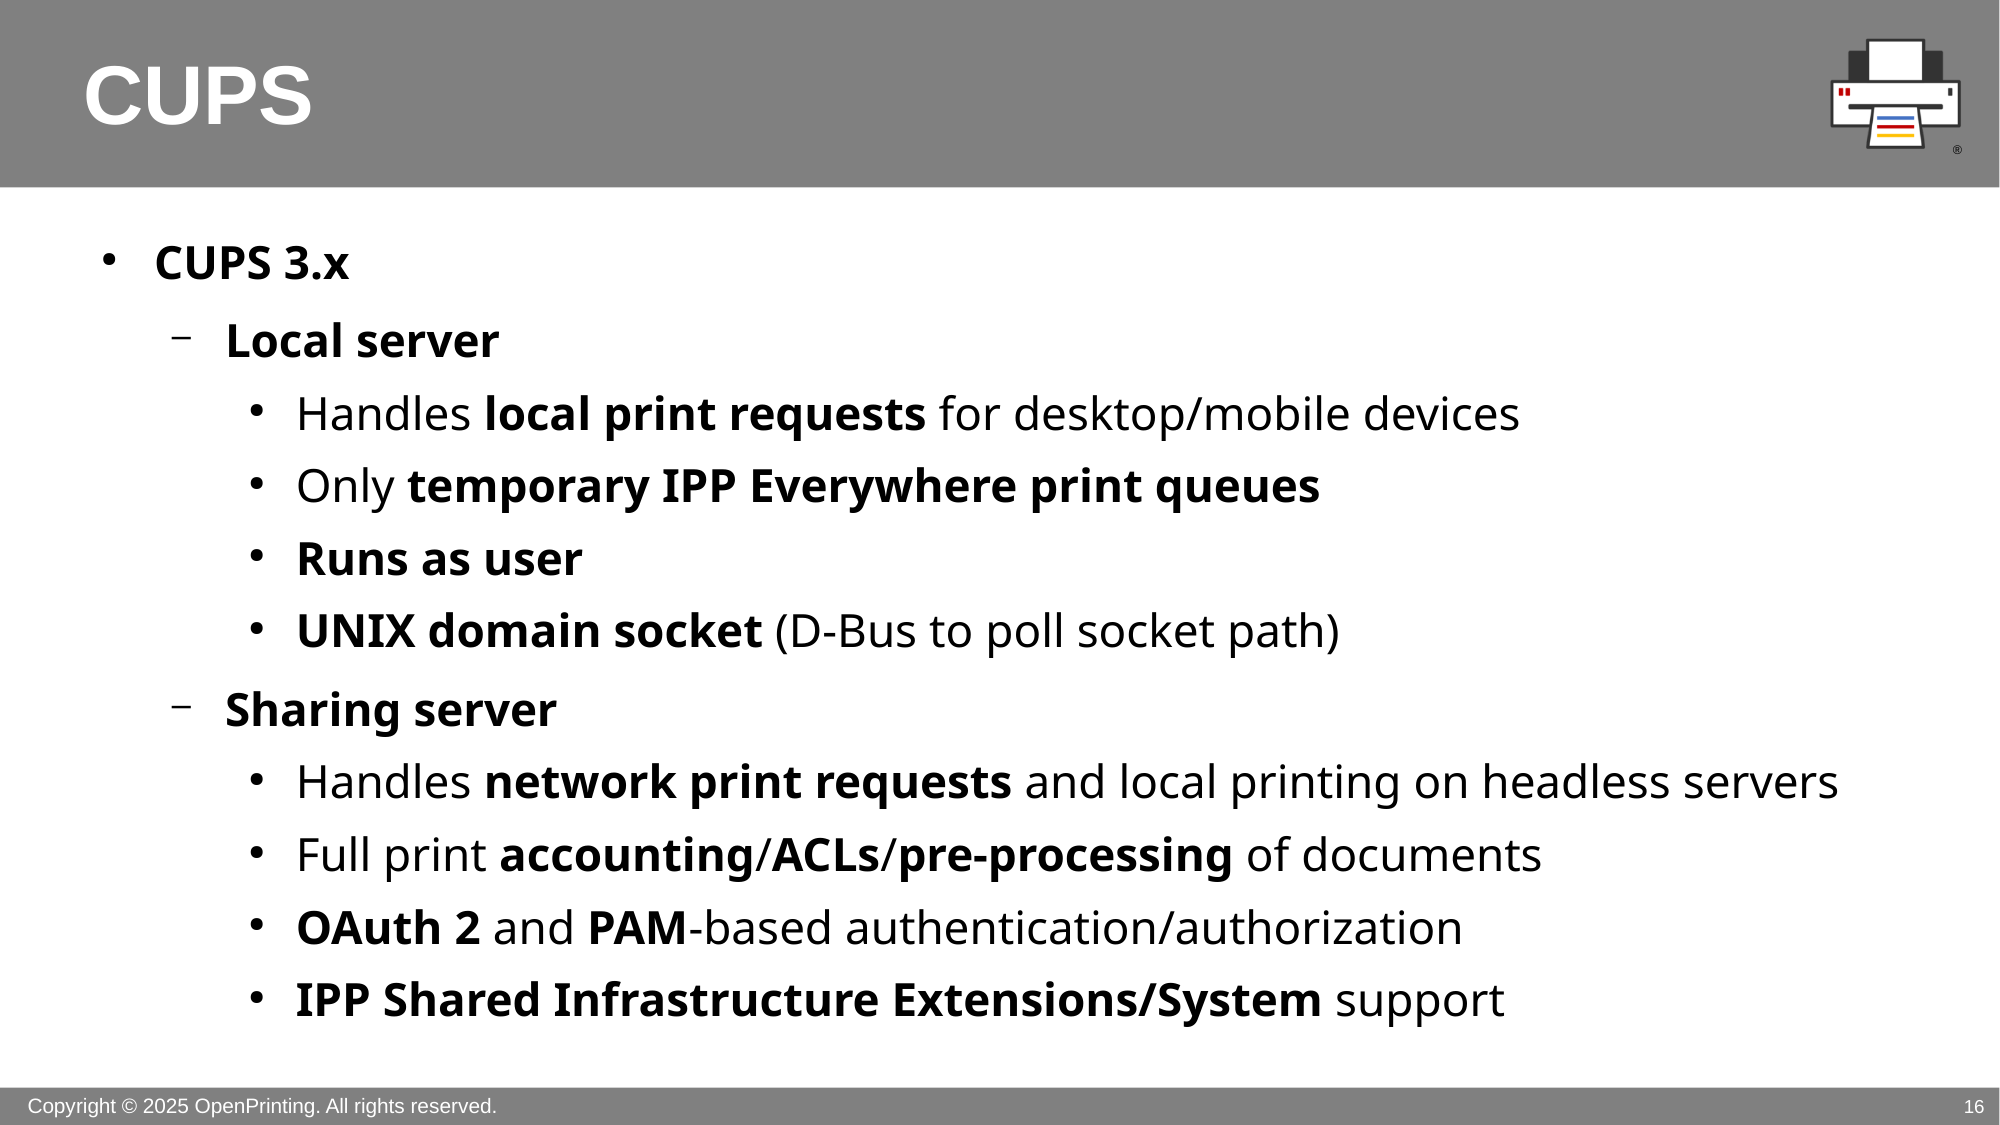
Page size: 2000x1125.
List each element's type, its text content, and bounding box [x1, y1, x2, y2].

picture [1825, 33, 1966, 154]
title CUPS [75, 7, 1786, 175]
list CUPS 3.x Local server Handles local print requests for desktop/mobile devices Only temporary IPP Everywhere print queues Runs as user UNIX domain socket (D-Bus to poll socket path) Sharing server Handles network print requests and local printing on headless servers Full print accounting/ACLs/pre-processing of documents OAuth 2 and PAM-based authentication/authorization IPP Shared Infrastructure Extensions/System support [75, 224, 1936, 1067]
